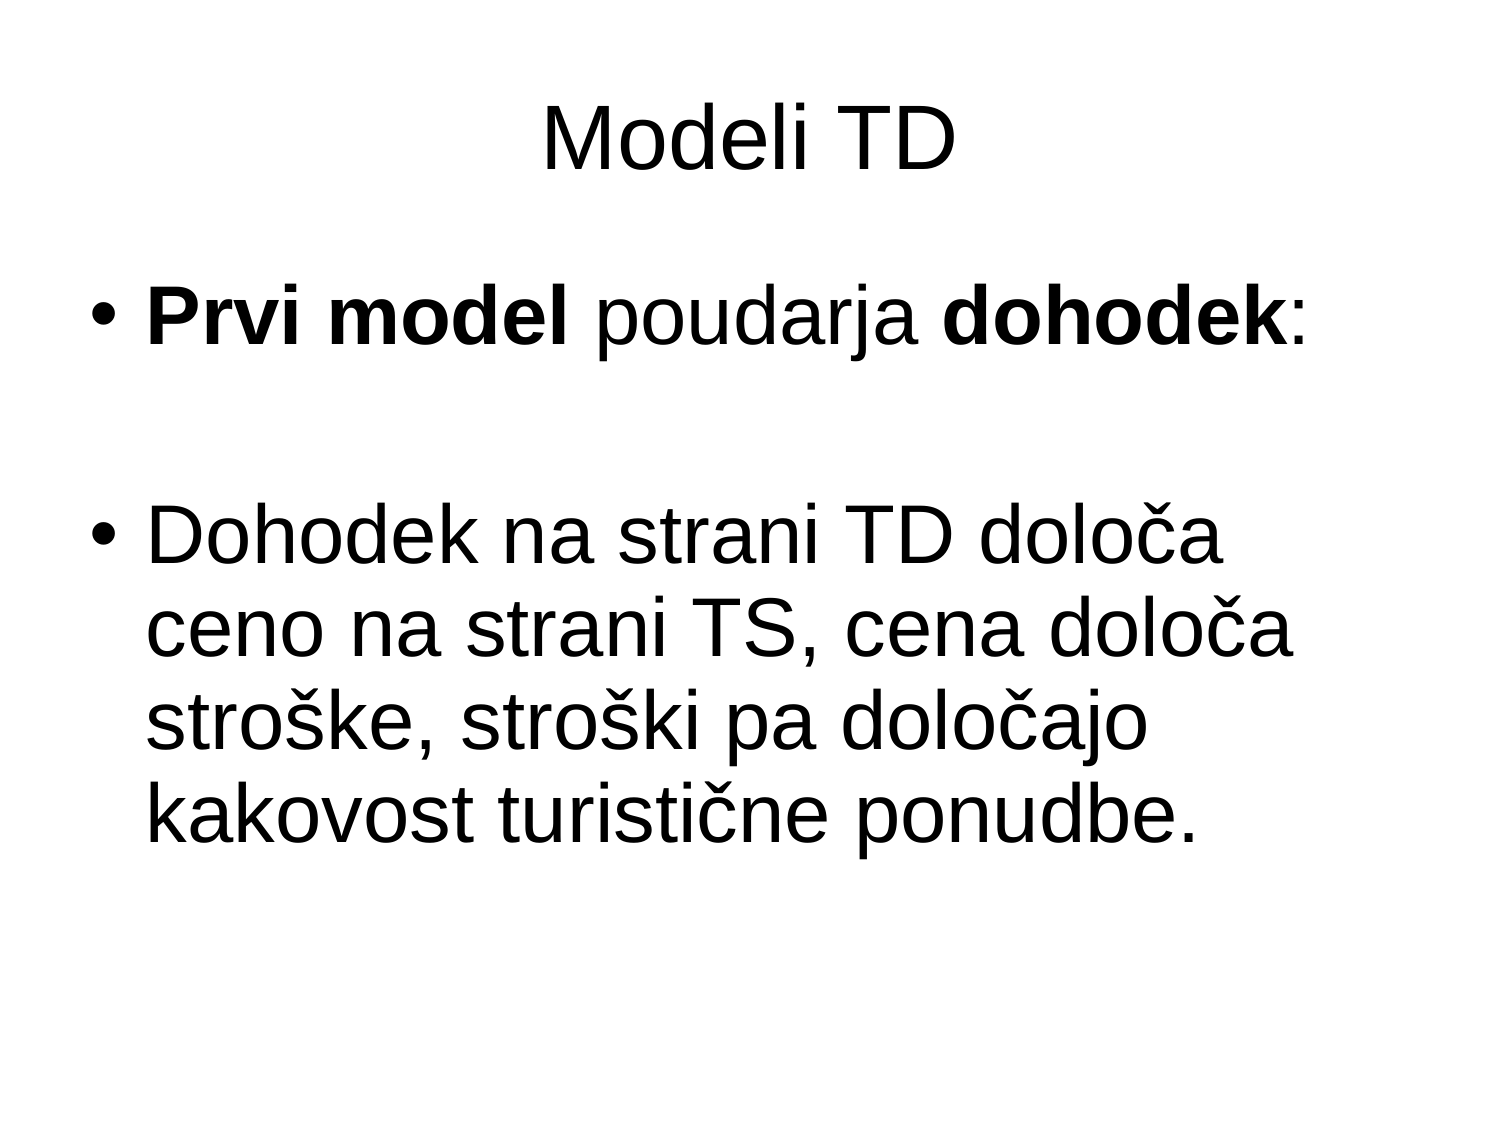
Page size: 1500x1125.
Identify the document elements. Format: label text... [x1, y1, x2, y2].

list Prvi model poudarja dohodek: Dohodek na strani TD določa ceno na strani TS, cena določa stroške, stroški pa določajo kakovost turistične ponudbe. [75, 262, 1425, 1005]
title Modeli TD [75, 21, 1425, 257]
